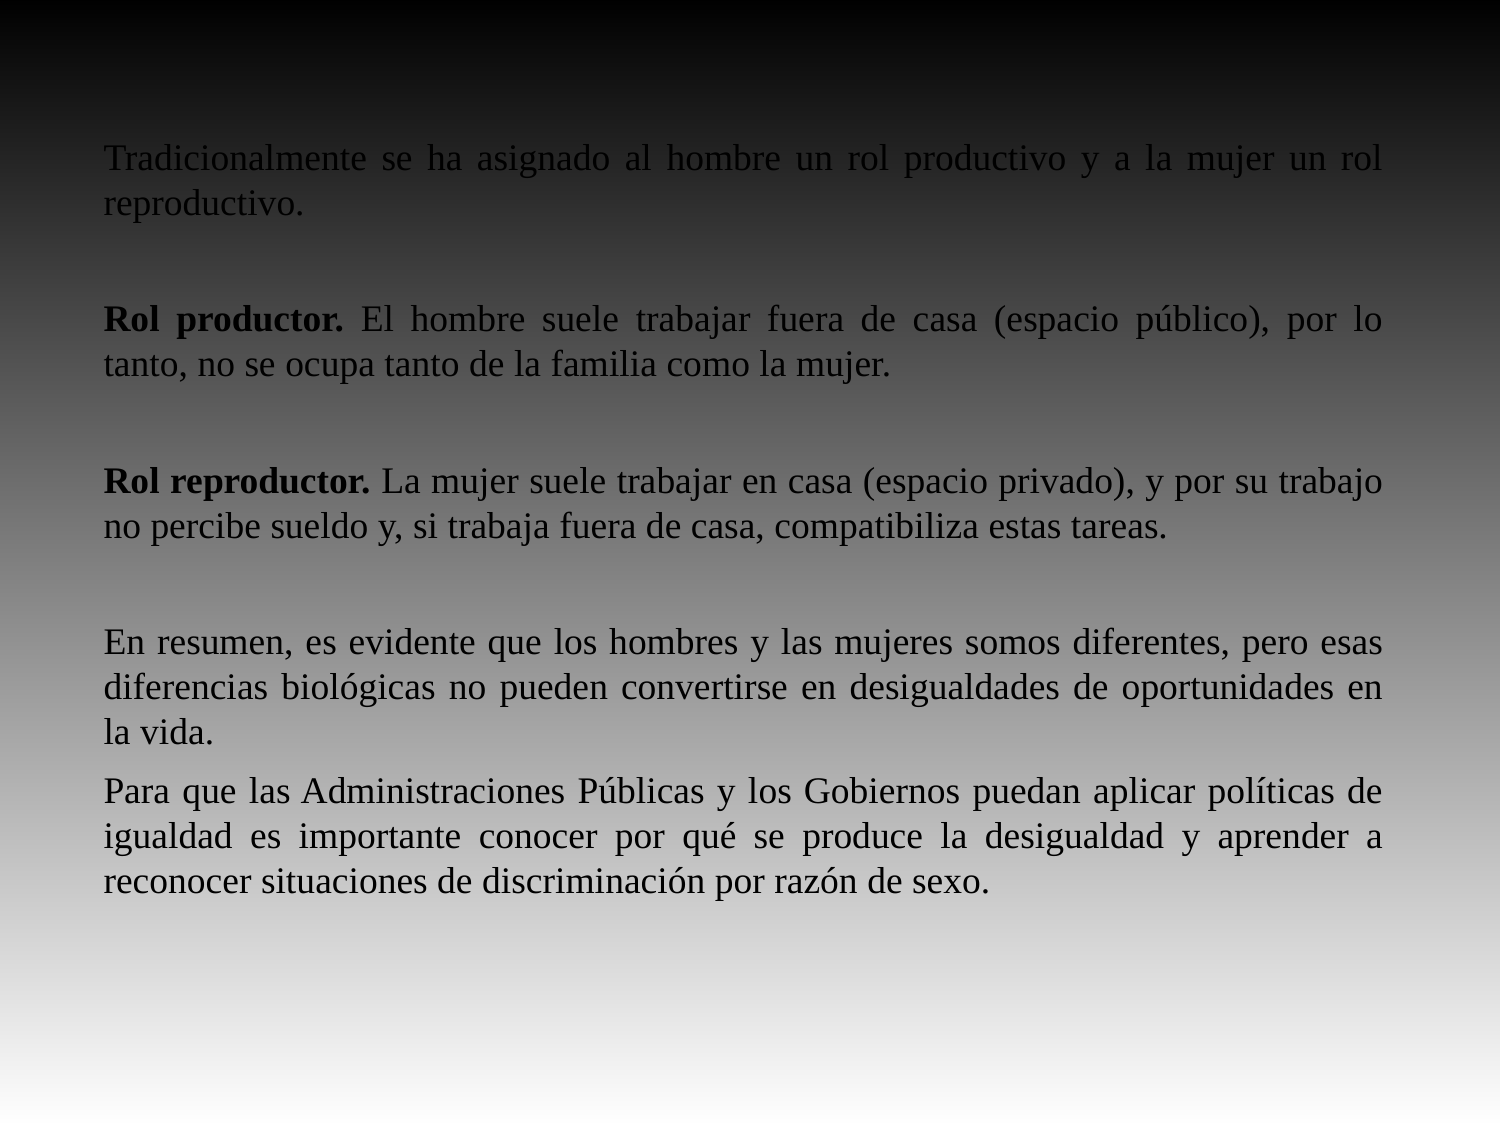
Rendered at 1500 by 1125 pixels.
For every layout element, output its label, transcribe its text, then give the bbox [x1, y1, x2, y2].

text_box Tradicionalmente se ha asignado al hombre un rol productivo y a la mujer un rol reproductivo. Rol productor. El hombre suele trabajar fuera de casa (espacio público), por lo tanto, no se ocupa tanto de la familia como la mujer. Rol reproductor. La mujer suele trabajar en casa (espacio privado), y por su trabajo no percibe sueldo y, si trabaja fuera de casa, compatibiliza estas tareas. En resumen, es evidente que los hombres y las mujeres somos diferentes, pero esas diferencias biológicas no pueden convertirse en desigualdades de oportunidades en la vida. Para que las Administraciones Públicas y los Gobiernos puedan aplicar políticas de igualdad es importante conocer por qué se produce la desigualdad y aprender a reconocer situaciones de discriminación por razón de sexo. [88, 125, 1400, 1024]
